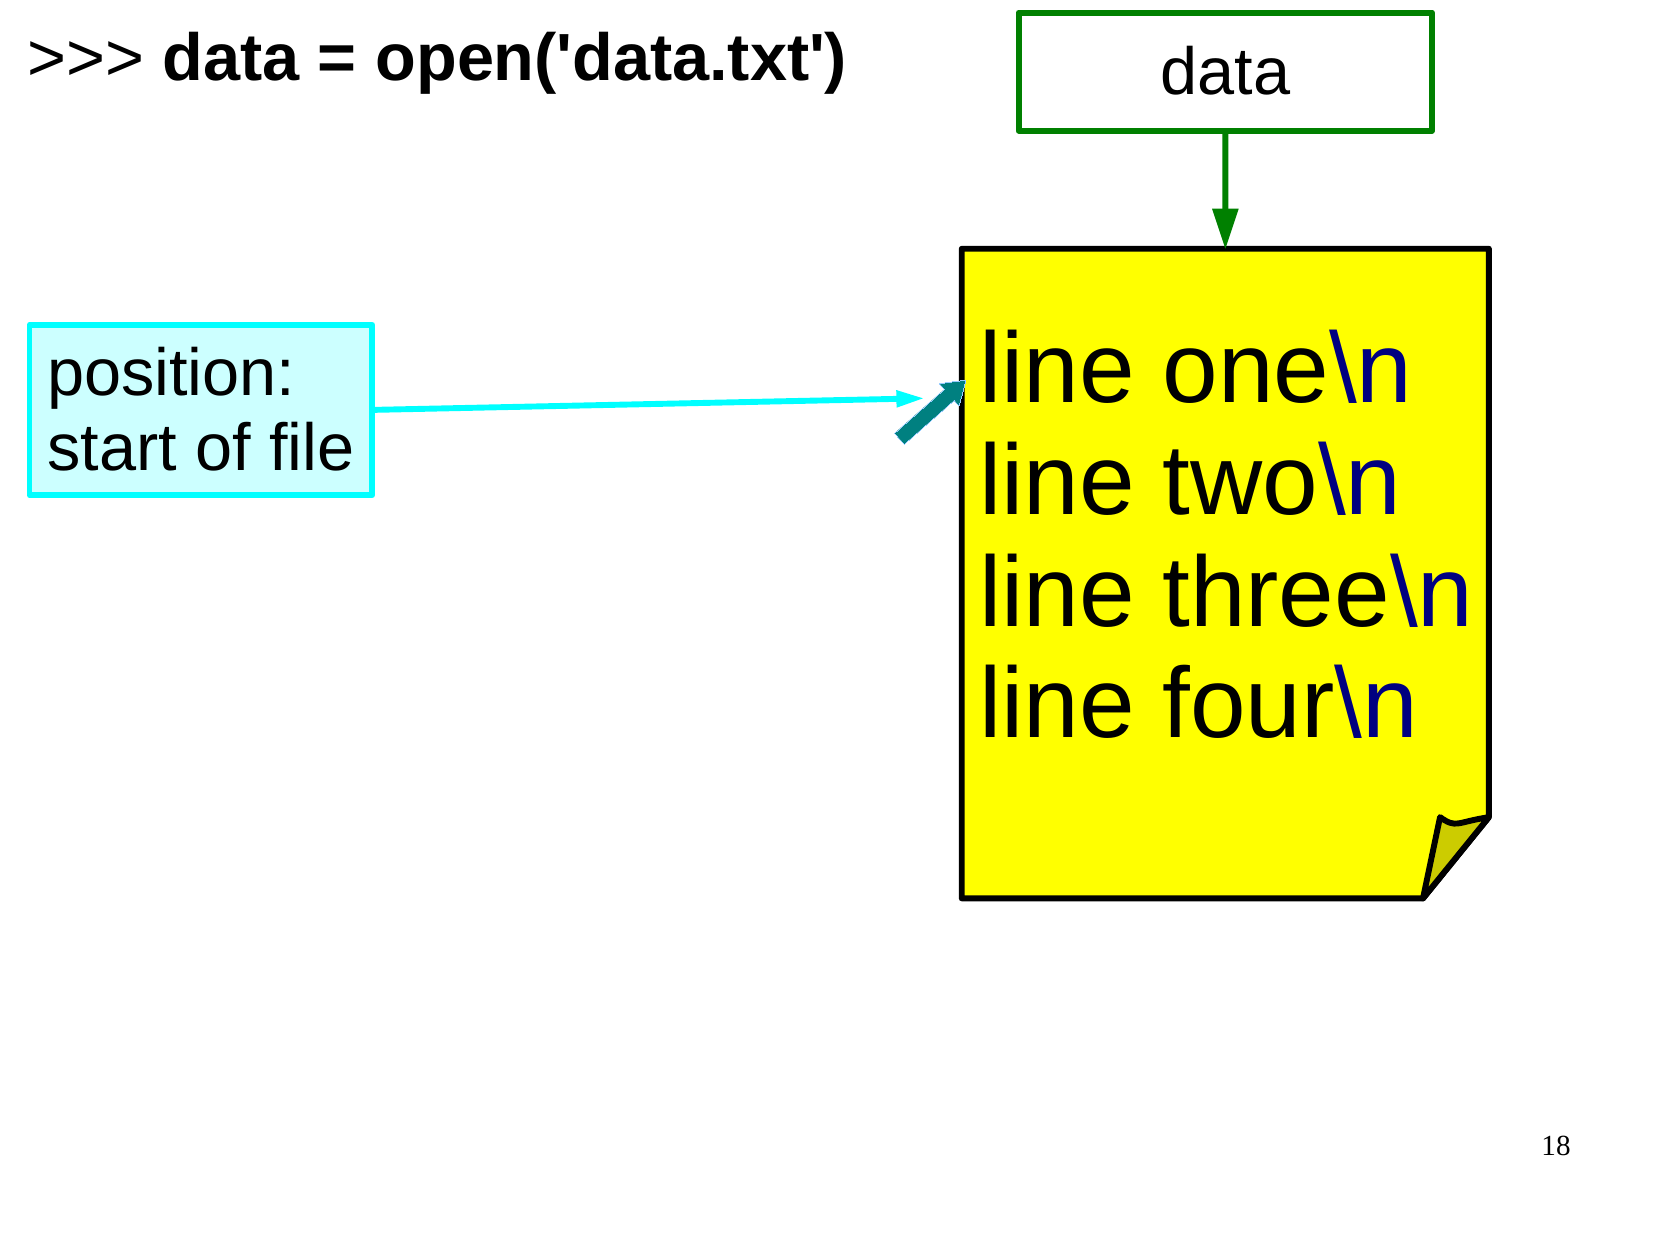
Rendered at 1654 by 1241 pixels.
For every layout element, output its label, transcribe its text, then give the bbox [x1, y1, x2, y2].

text_box data [1018, 12, 1433, 131]
text_box line one\n line two\n line three\n line four\n [961, 248, 1489, 899]
text_box position: start of file [29, 324, 373, 496]
text_box [894, 380, 966, 445]
text_box >>> data = open('data.txt') [12, 12, 863, 103]
